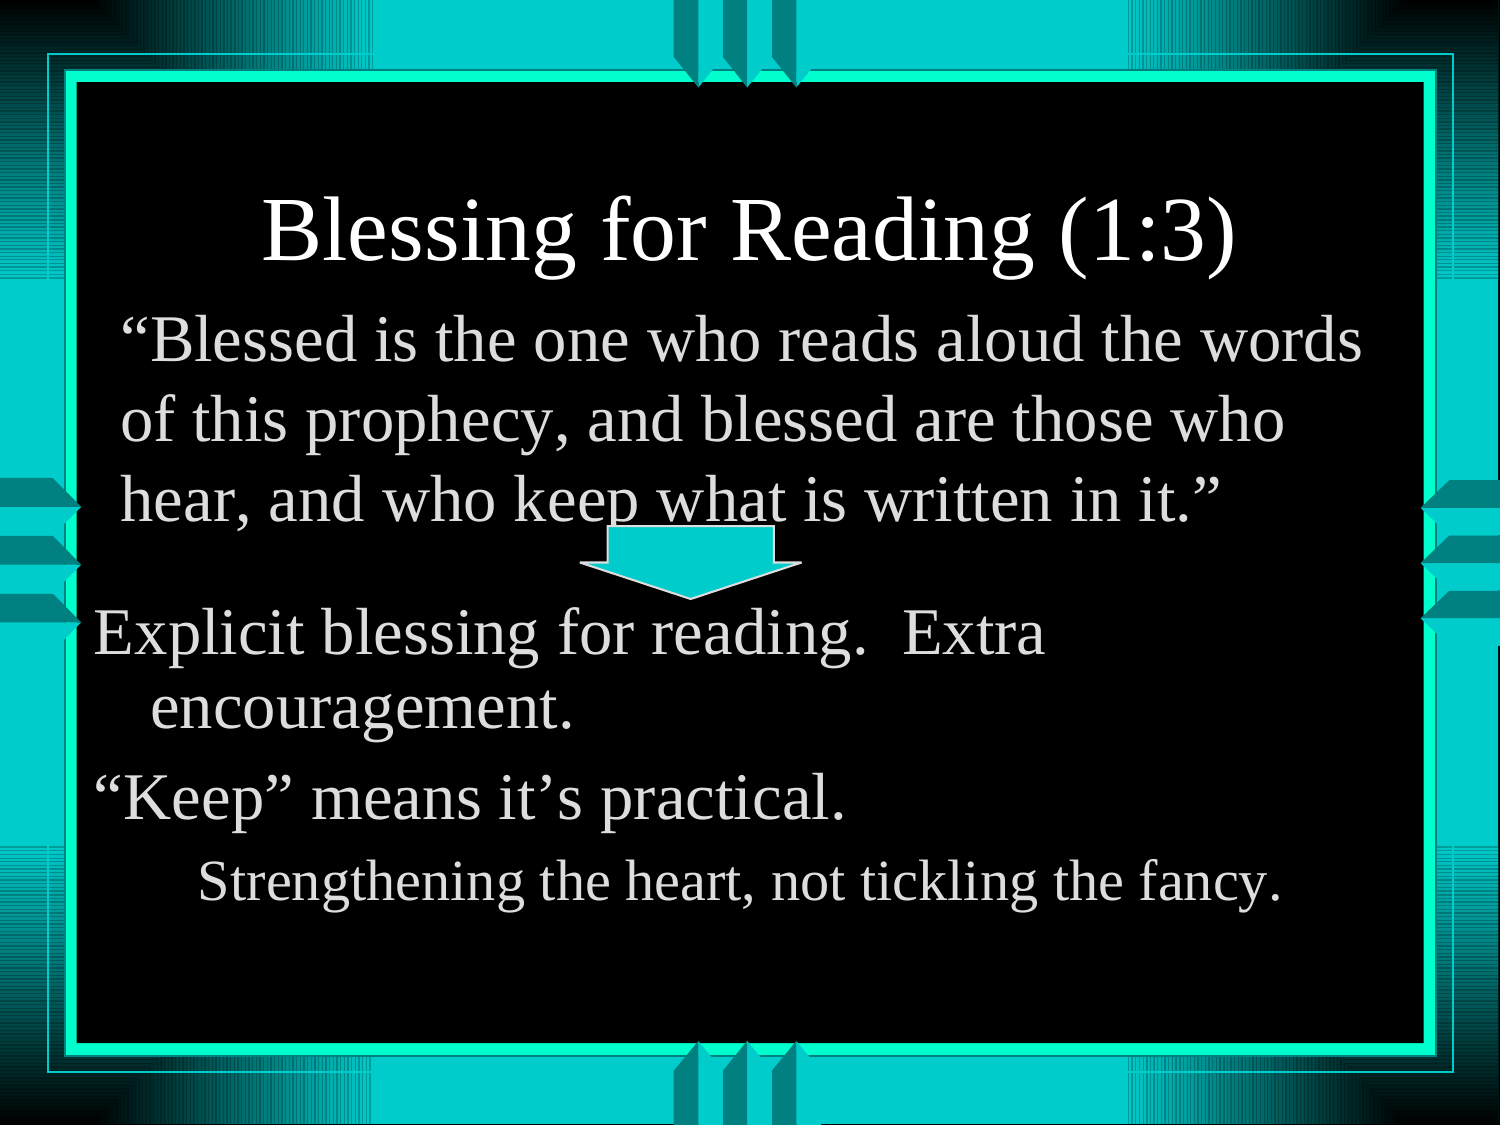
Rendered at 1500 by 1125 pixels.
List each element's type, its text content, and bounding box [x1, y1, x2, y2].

title Blessing for Reading (1:3) [112, 99, 1388, 287]
list Explicit blessing for reading. Extra encouragement. “Keep” means it’s practical. Strengthening the heart, not tickling the fancy. [78, 587, 1448, 1000]
text_box [579, 526, 802, 587]
text_box “Blessed is the one who reads aloud the words of this prophecy, and blessed are those who hear, and who keep what is written in it.” [105, 287, 1448, 543]
